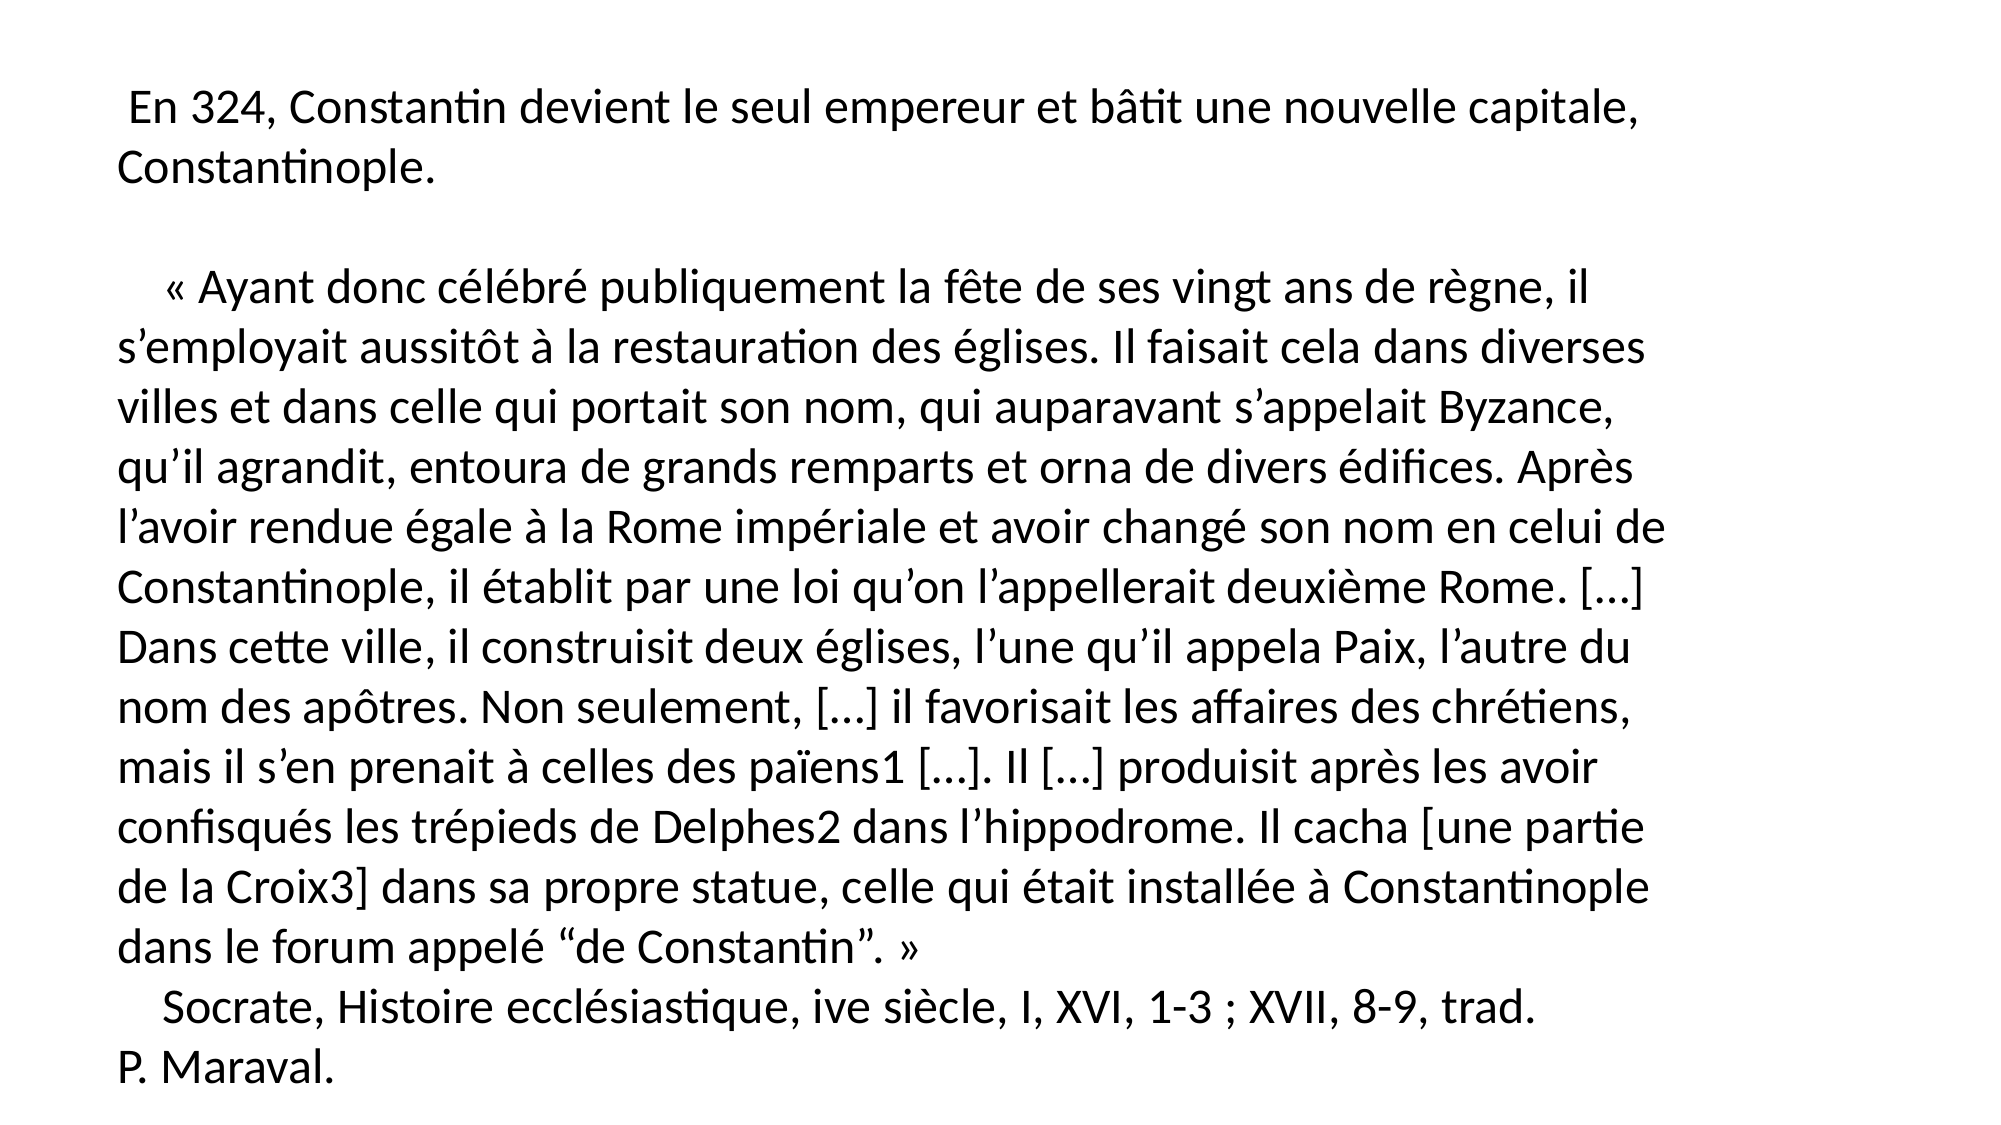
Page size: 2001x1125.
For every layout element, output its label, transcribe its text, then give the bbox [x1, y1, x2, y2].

text_box En 324, Constantin devient le seul empereur et bâtit une nouvelle capitale, Constantinople. « Ayant donc célébré publiquement la fête de ses vingt ans de règne, il s’employait aussitôt à la restauration des églises. Il faisait cela dans diverses villes et dans celle qui portait son nom, qui auparavant s’appelait Byzance, qu’il agrandit, entoura de grands remparts et orna de divers édifices. Après l’avoir rendue égale à la Rome impériale et avoir changé son nom en celui de Constantinople, il établit par une loi qu’on l’appellerait deuxième Rome. […] Dans cette ville, il construisit deux églises, l’une qu’il appela Paix, l’autre du nom des apôtres. Non seulement, […] il favorisait les affaires des chrétiens, mais il s’en prenait à celles des païens1 […]. Il […] produisit après les avoir confisqués les trépieds de Delphes2 dans l’hippodrome. Il cacha [une partie de la Croix3] dans sa propre statue, celle qui était installée à Constantinople dans le forum appelé “de Constantin”. » Socrate, Histoire ecclésiastique, ive siècle, I, XVI, 1-3 ; XVII, 8-9, trad. P. Maraval. [101, 66, 1708, 1112]
